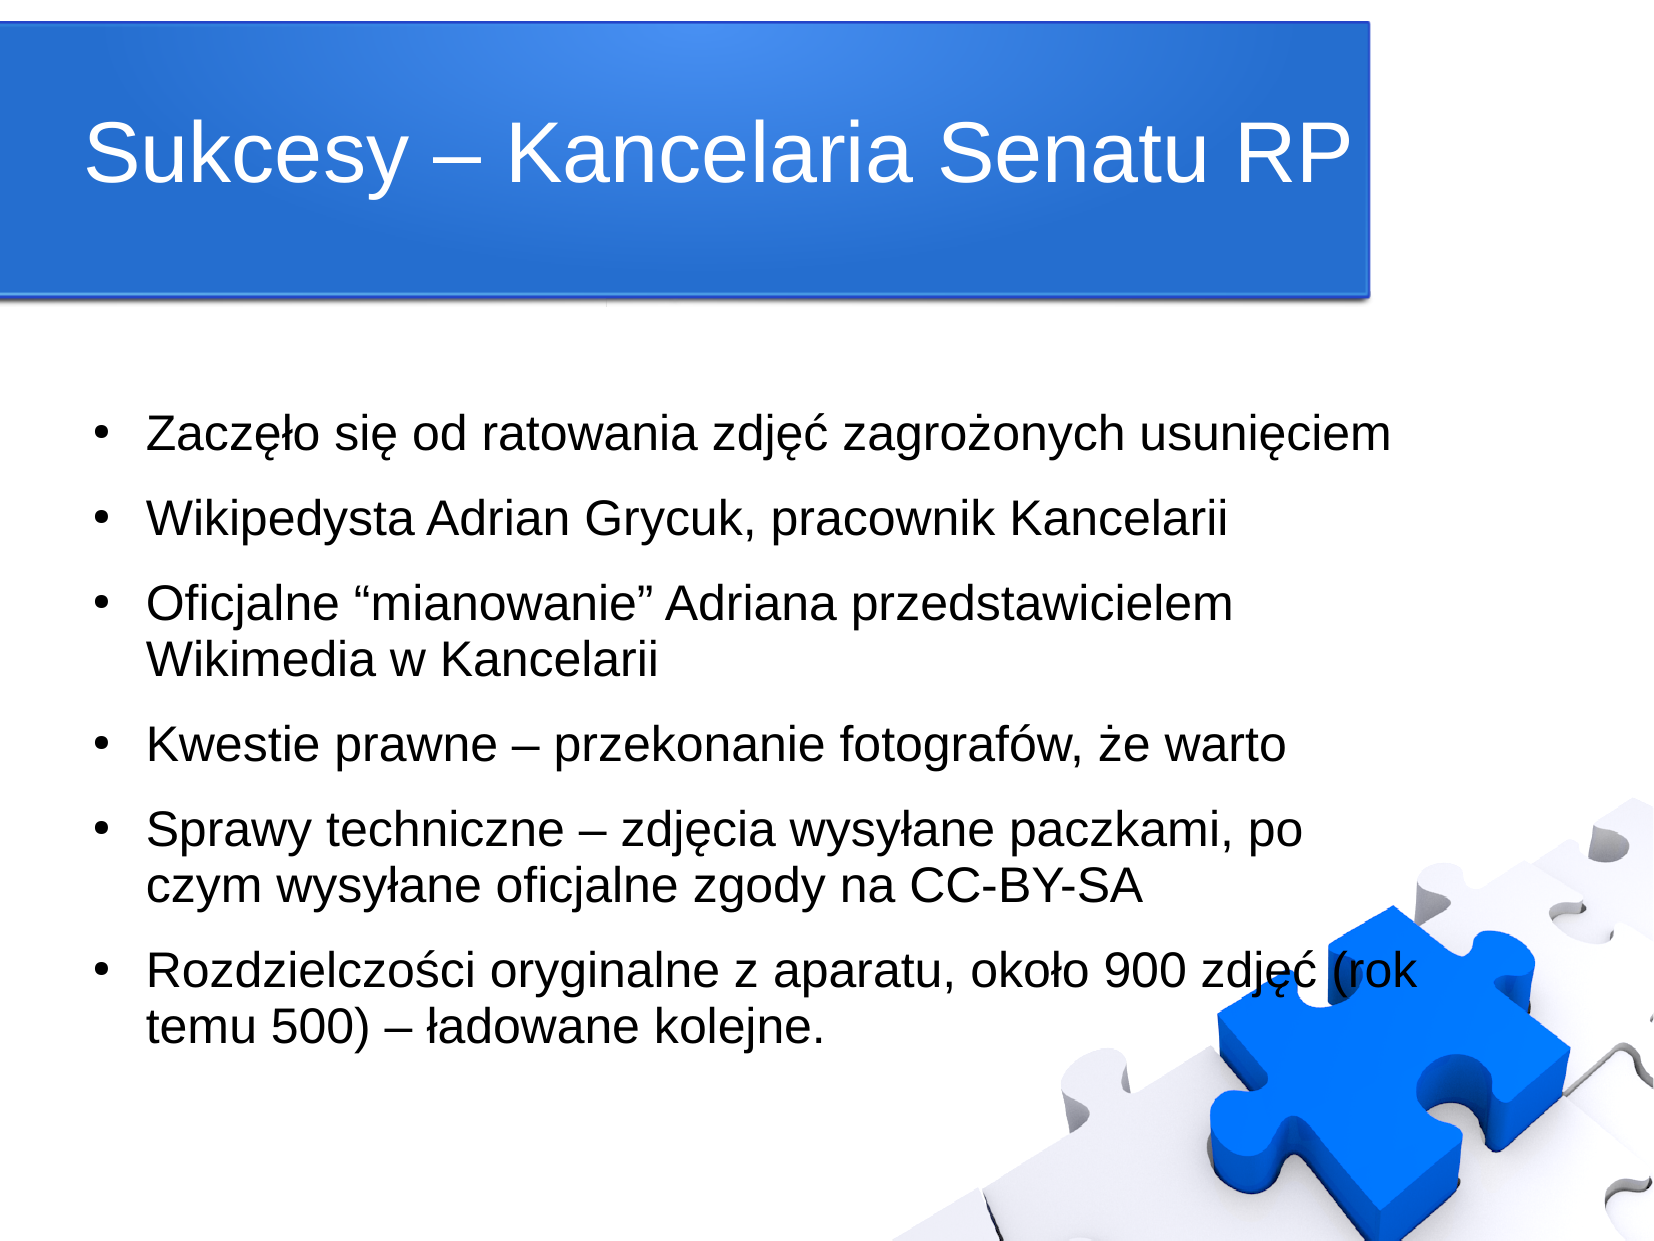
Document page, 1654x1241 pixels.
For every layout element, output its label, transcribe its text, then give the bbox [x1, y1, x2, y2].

picture [872, 655, 1654, 1241]
picture [0, 21, 1375, 307]
list Zaczęło się od ratowania zdjęć zagrożonych usunięciem Wikipedysta Adrian Grycuk, pracownik Kancelarii Oficjalne “mianowanie” Adriana przedstawicielem Wikimedia w Kancelarii Kwestie prawne – przekonanie fotografów, że warto Sprawy techniczne – zdjęcia wysyłane paczkami, po czym wysyłane oficjalne zgody na CC-BY-SA Rozdzielczości oryginalne z aparatu, około 900 zdjęć (rok temu 500) – ładowane kolejne. [75, 405, 1426, 1109]
title Sukcesy – Kancelaria Senatu RP [82, 49, 1356, 257]
